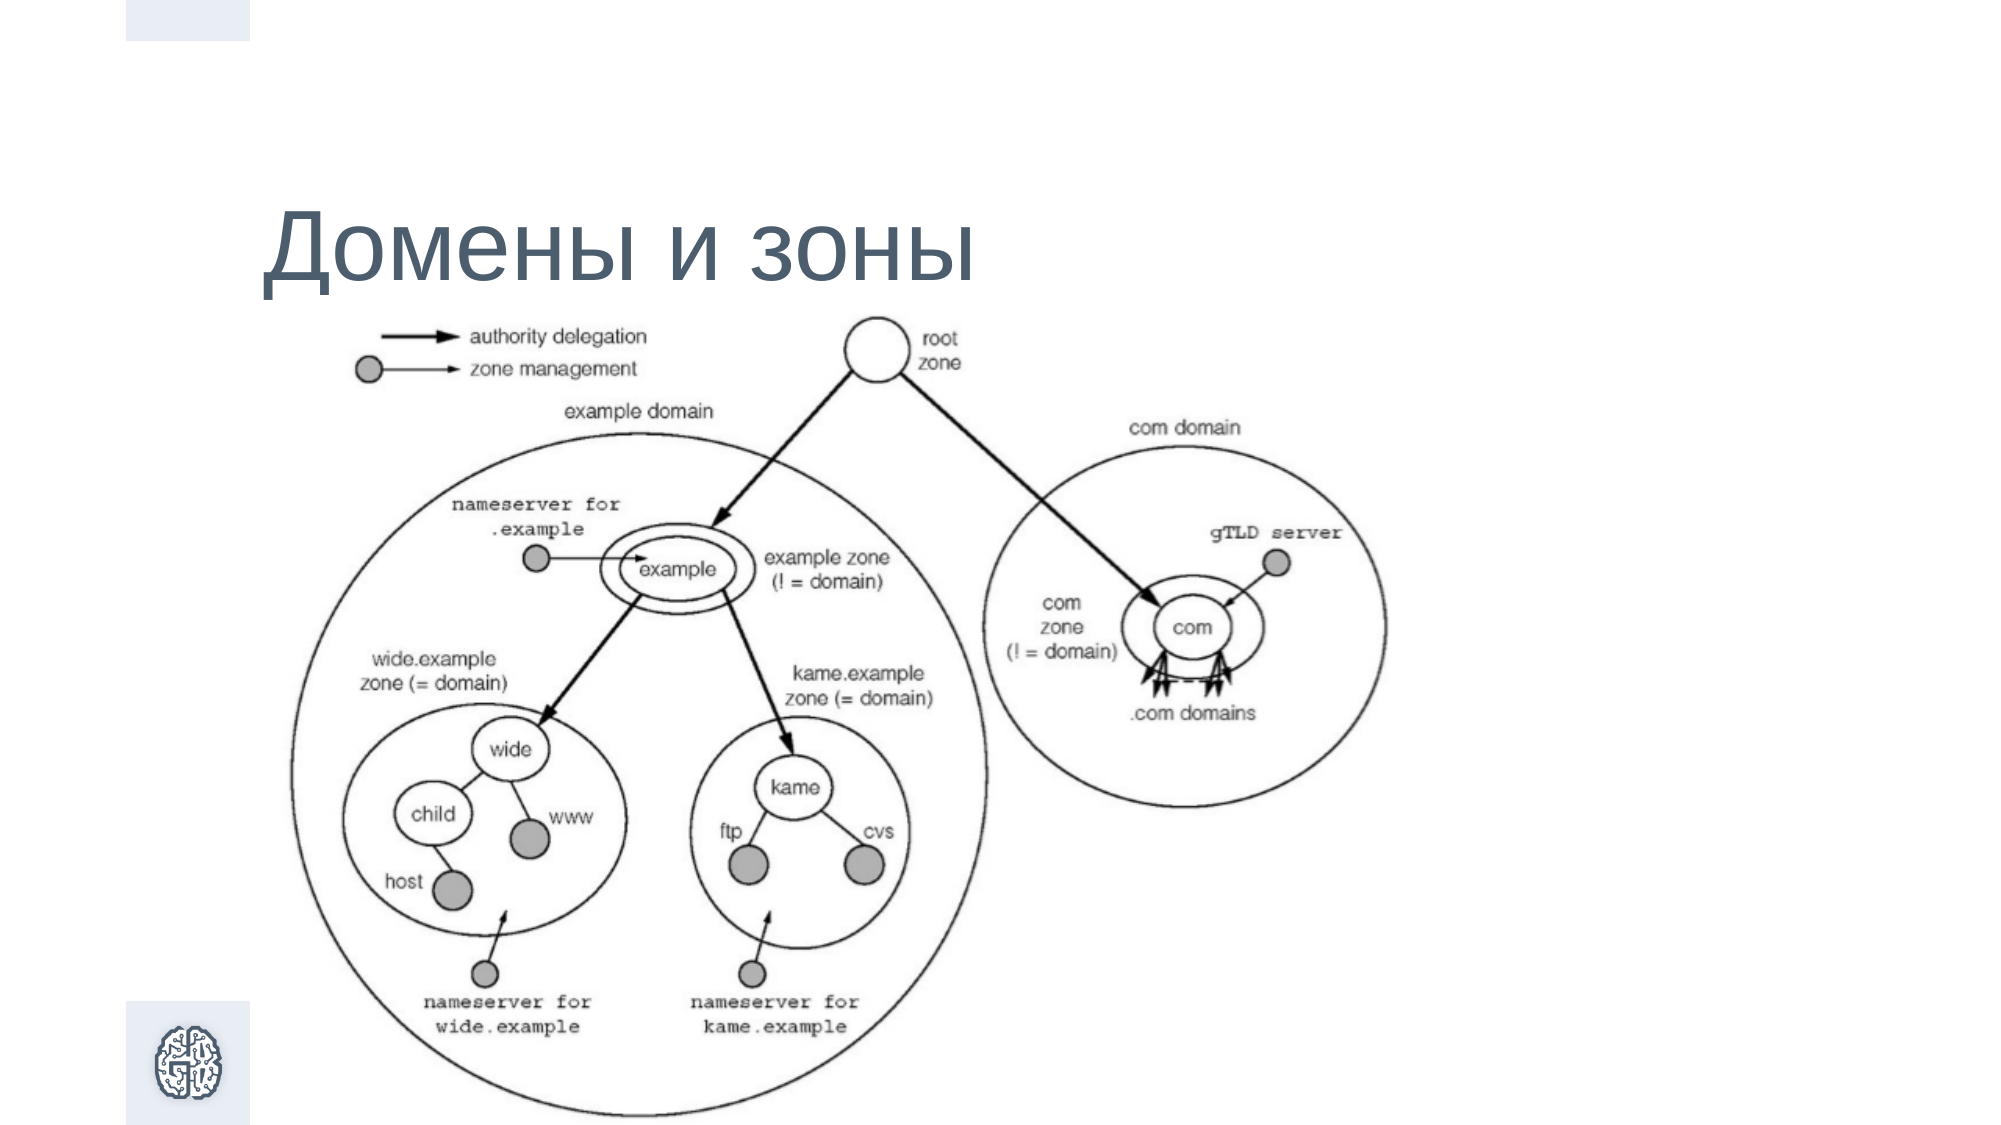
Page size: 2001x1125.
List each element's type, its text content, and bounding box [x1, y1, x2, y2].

title Домены и зоны [248, 124, 1752, 372]
picture [144, 1016, 232, 1110]
picture [279, 295, 1408, 1125]
